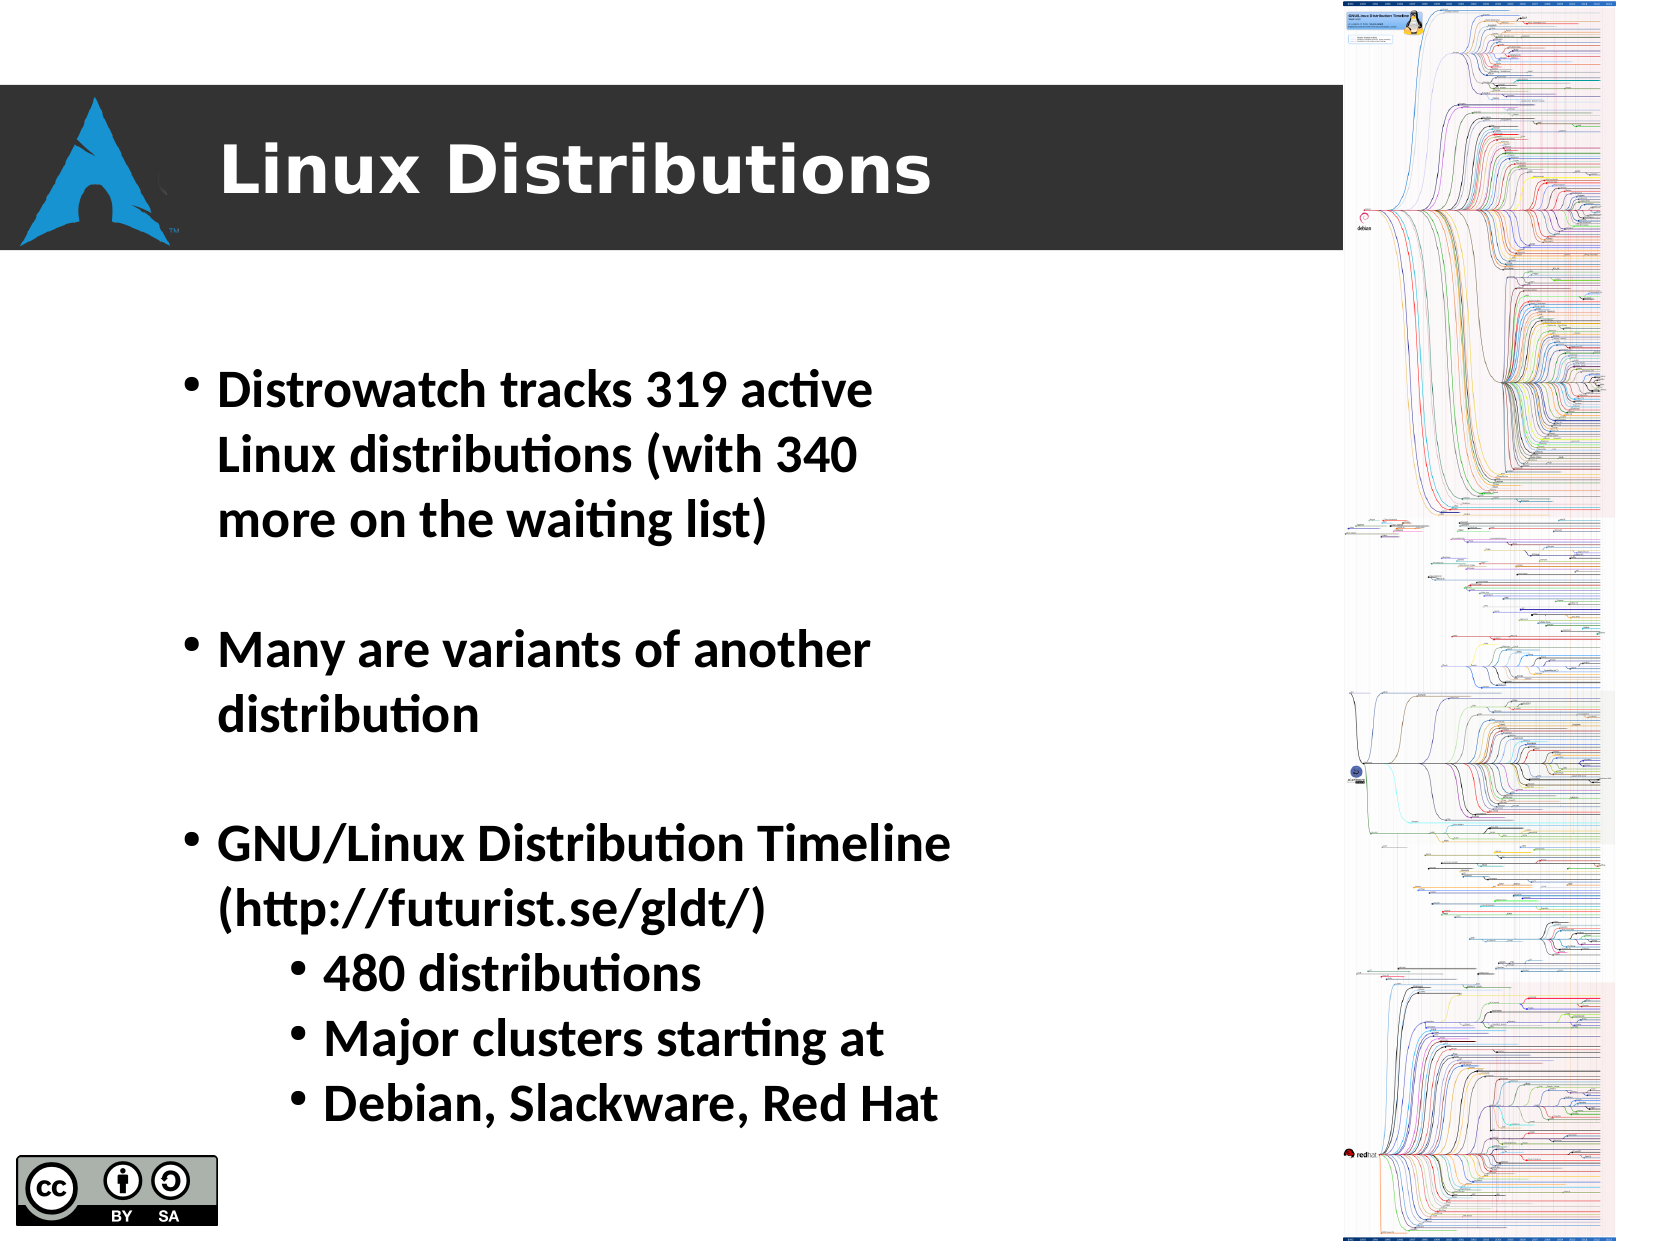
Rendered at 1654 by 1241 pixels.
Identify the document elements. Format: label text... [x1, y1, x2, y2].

text_box Linux Distributions [188, 84, 1343, 250]
picture [1343, 1, 1616, 1241]
text_box Distrowatch tracks 319 active Linux distributions (with 340 more on the waiting list) Many are variants of another distribution GNU/Linux Distribution Timeline (http://futurist.se/gldt/) 480 distributions Major clusters starting at Debian, Slackware, Red Hat [167, 345, 1343, 1134]
picture [0, 81, 188, 260]
picture [16, 1155, 218, 1227]
